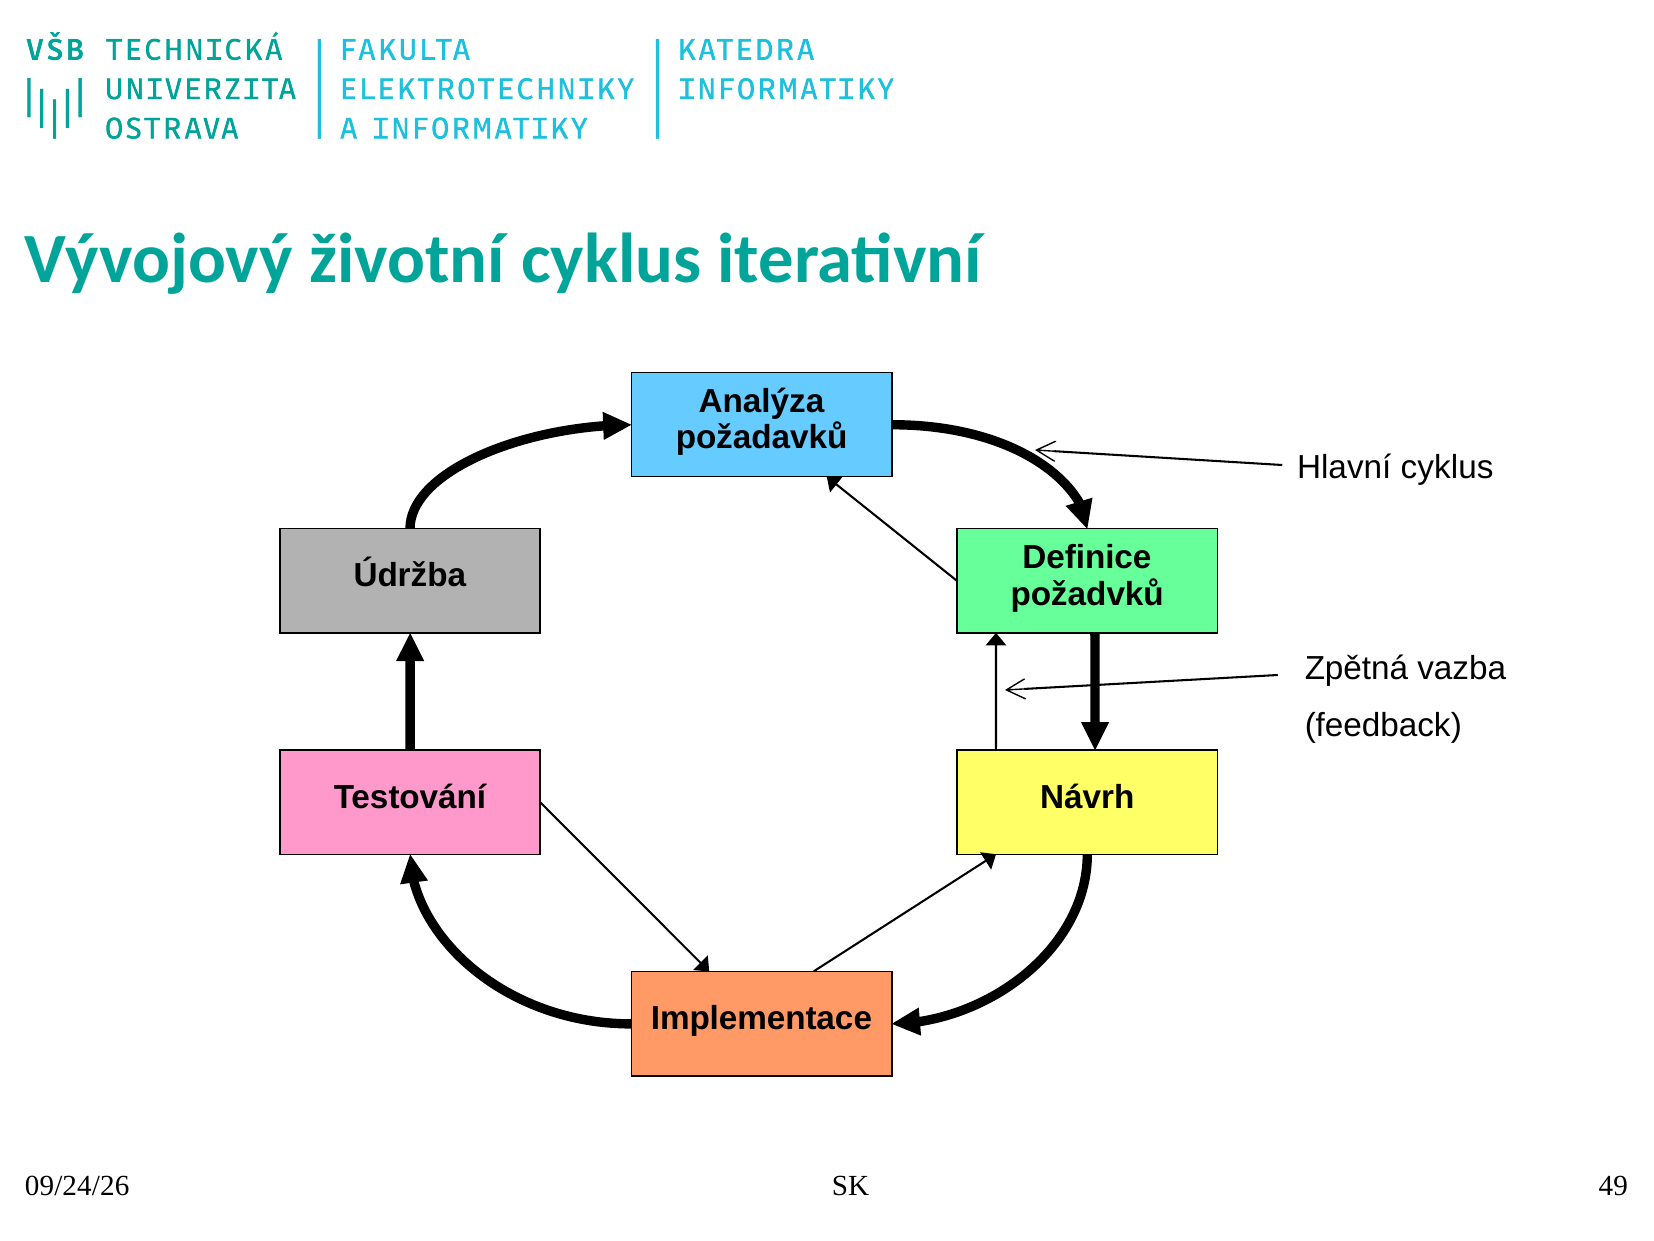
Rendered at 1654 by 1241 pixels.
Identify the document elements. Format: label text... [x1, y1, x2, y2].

picture [26, 31, 894, 139]
title Vývojový životní cyklus iterativní [24, 169, 1629, 300]
text_box Definice požadvků [957, 529, 1217, 633]
text_box Hlavní cyklus [1282, 437, 1622, 493]
text_box Zpětná vazba (feedback) [1289, 638, 1643, 751]
text_box Analýza požadavků [631, 372, 892, 477]
text_box Implementace [631, 972, 892, 1076]
text_box Údržba [280, 529, 540, 633]
text_box Testování [280, 750, 540, 854]
text_box Návrh [957, 750, 1217, 854]
